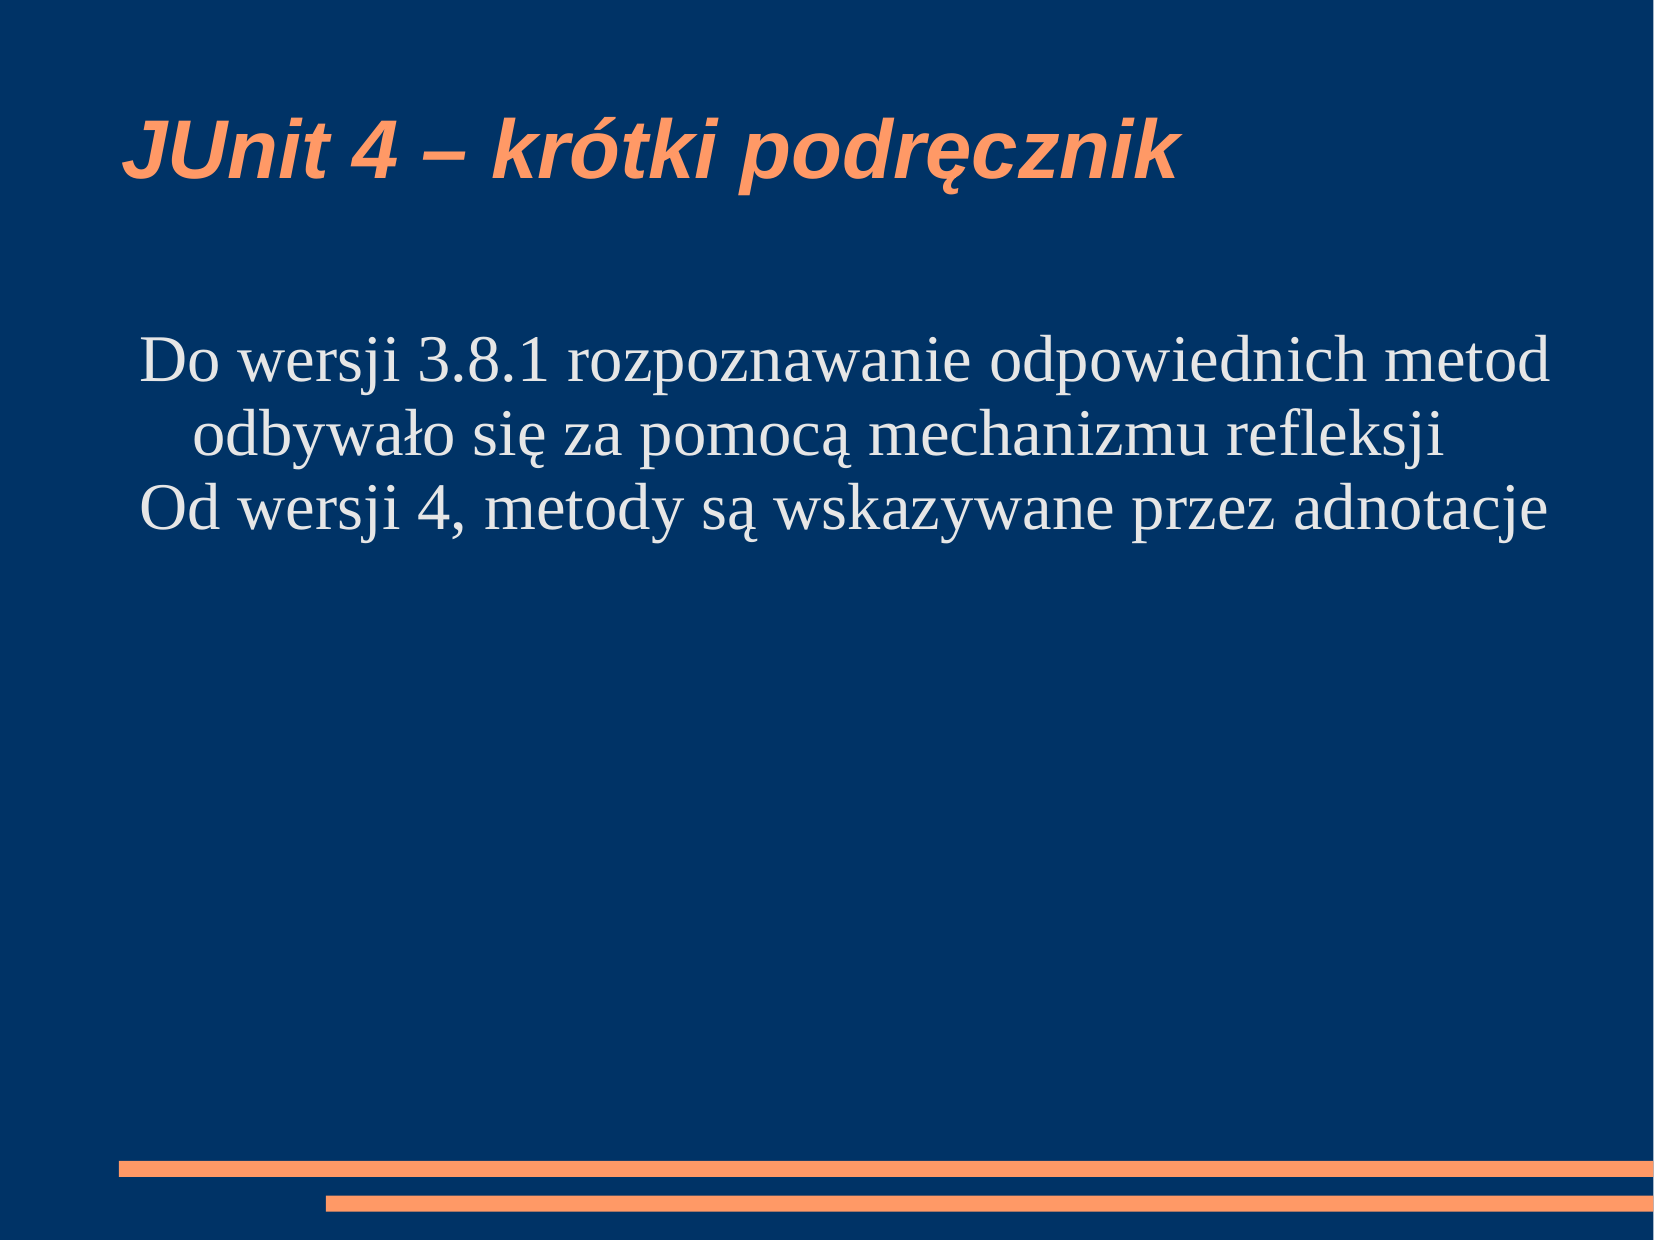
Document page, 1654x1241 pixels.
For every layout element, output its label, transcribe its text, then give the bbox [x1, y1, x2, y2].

list Do wersji 3.8.1 rozpoznawanie odpowiednich metod odbywało się za pomocą mechanizmu refleksji Od wersji 4, metody są wskazywane przez adnotacje [121, 322, 1561, 1118]
title JUnit 4 – krótki podręcznik [121, 53, 1534, 247]
